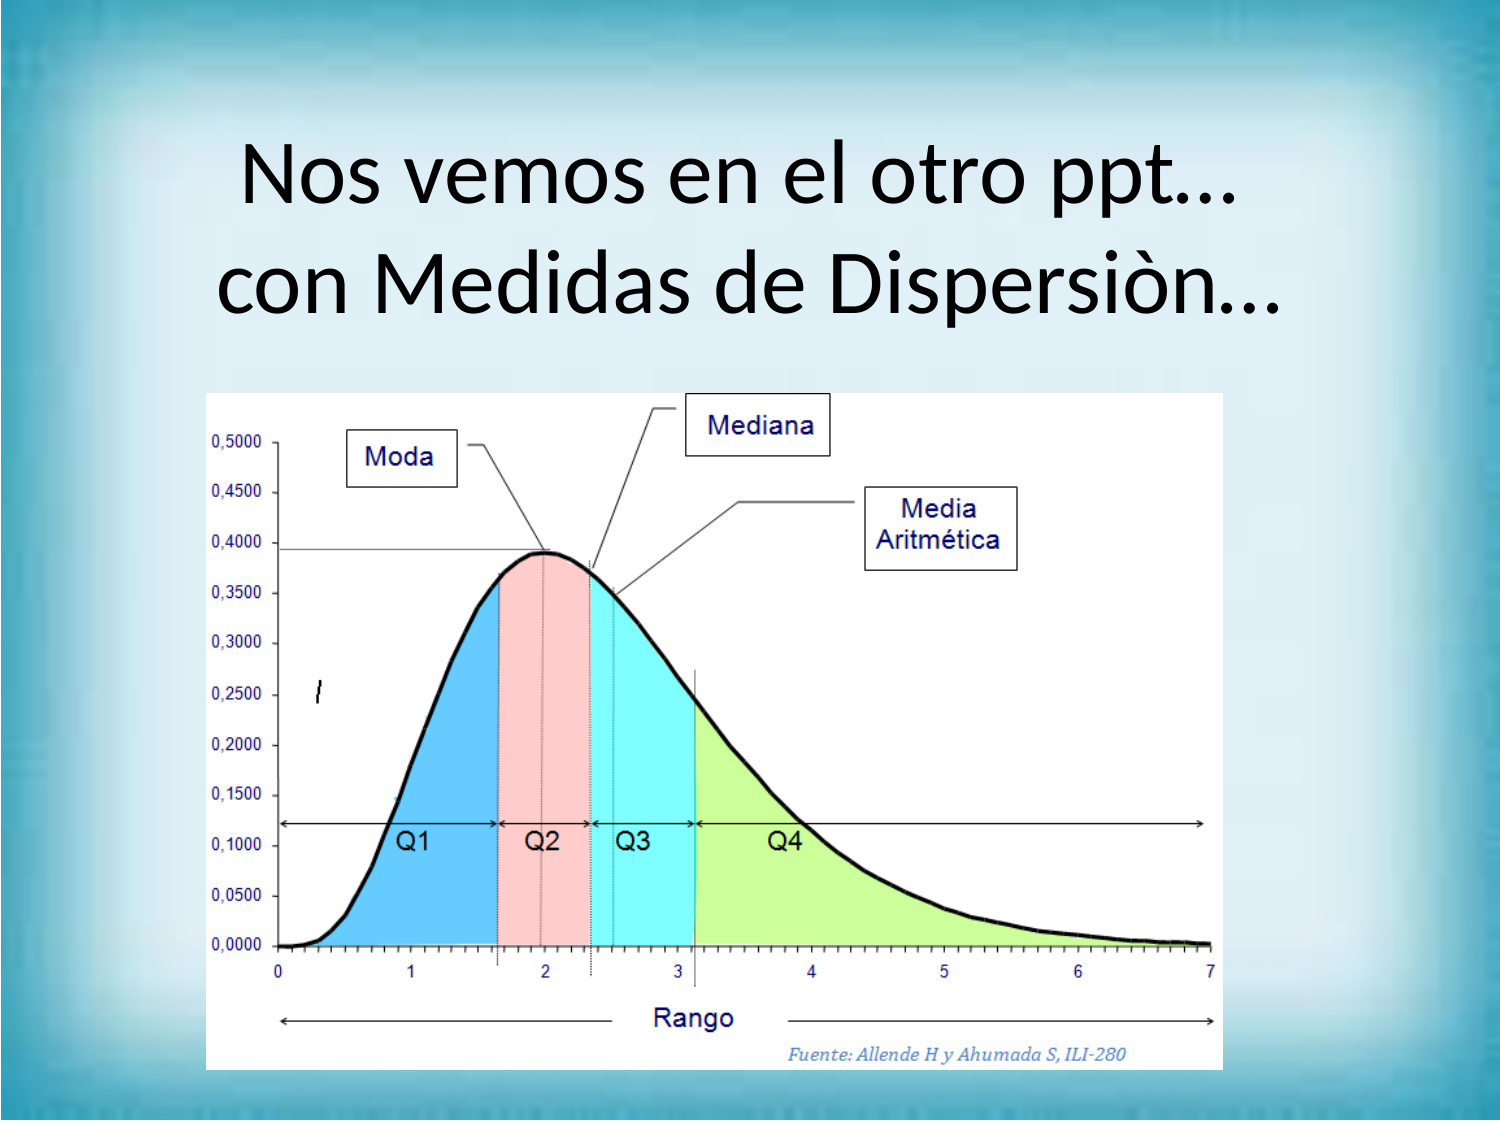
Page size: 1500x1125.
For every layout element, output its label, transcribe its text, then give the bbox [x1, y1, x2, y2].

title Nos vemos en el otro ppt… con Medidas de Dispersiòn… [75, 45, 1426, 1059]
picture [1, 0, 1500, 1120]
